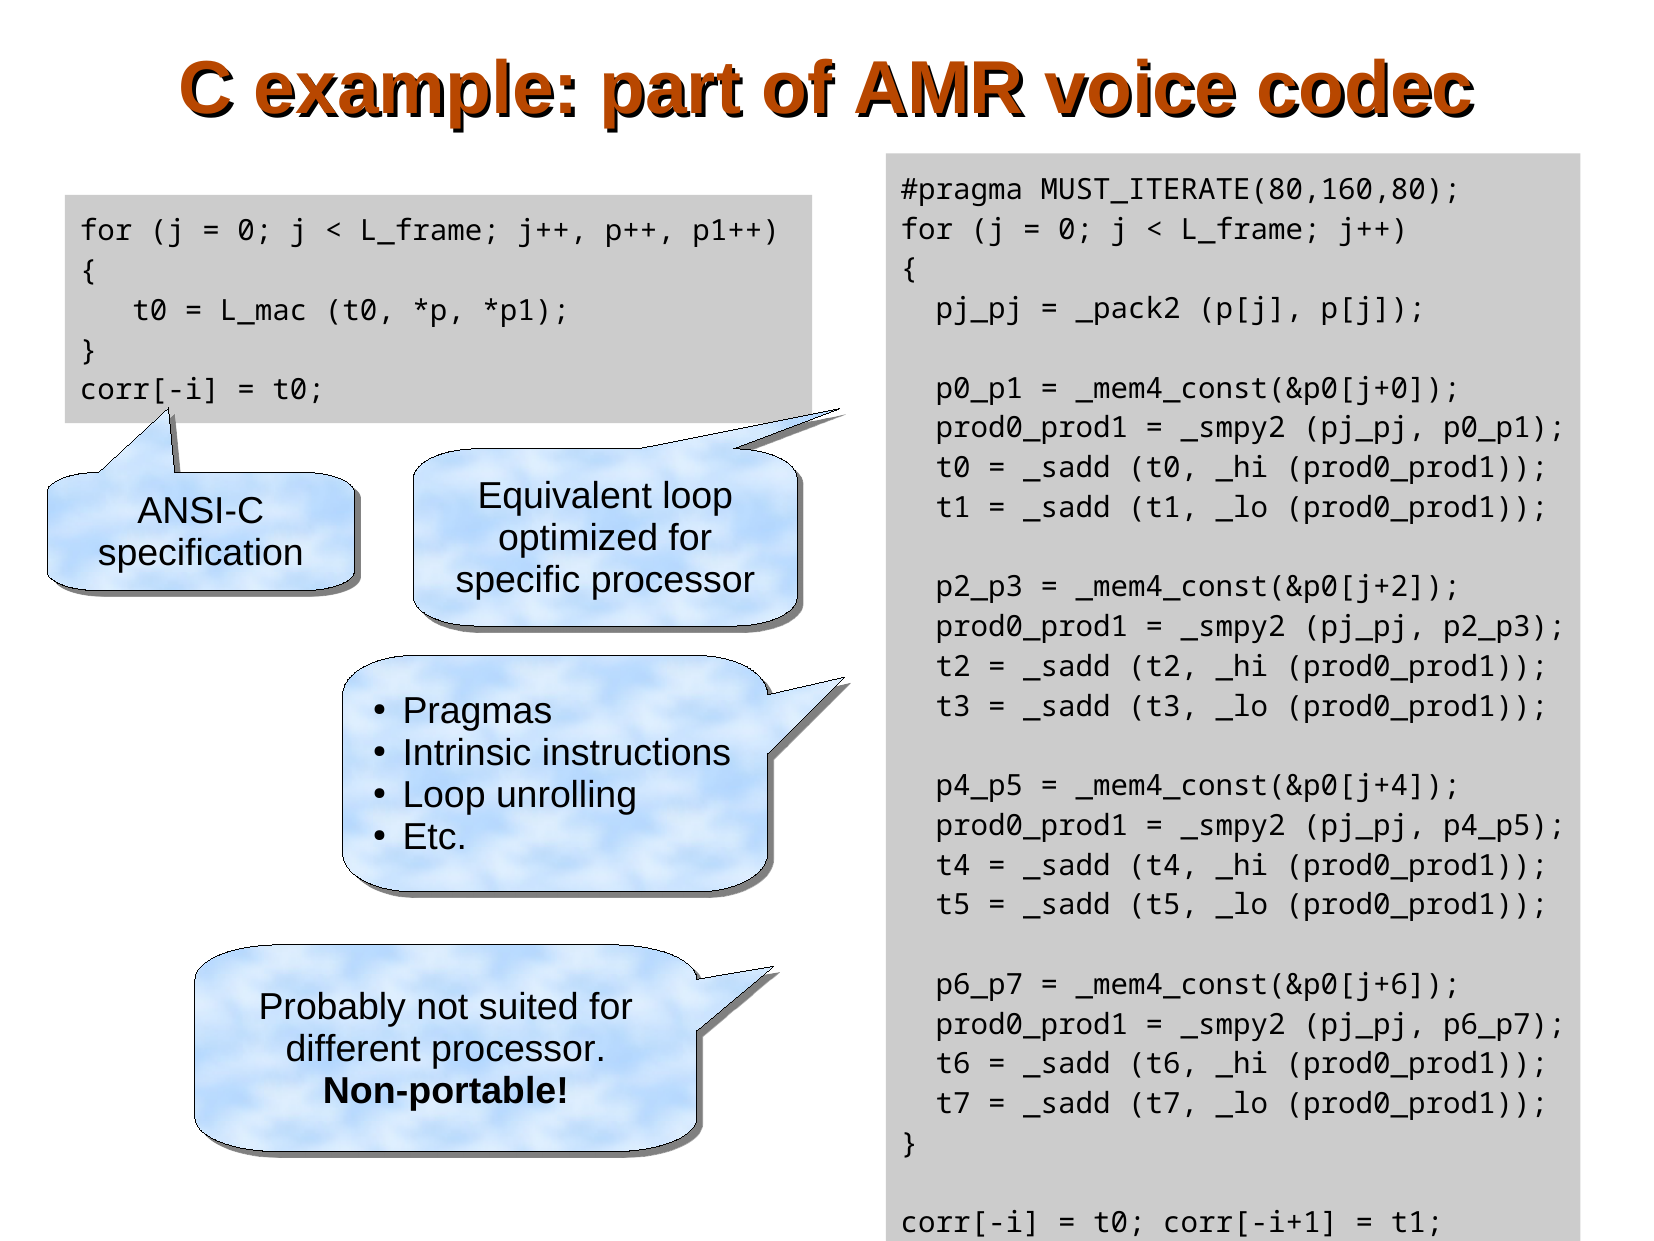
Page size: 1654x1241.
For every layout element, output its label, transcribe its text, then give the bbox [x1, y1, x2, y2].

text_box Pragmas Intrinsic instructions Loop unrolling Etc. [342, 655, 845, 892]
text_box Probably not suited for different processor. Non-portable! [194, 944, 774, 1152]
text_box Equivalent loop optimized for specific processor [413, 408, 840, 627]
text_box for (j = 0; j < L_frame; j++, p++, p1++) { t0 = L_mac (t0, *p, *p1); } corr[-i] = t0; [64, 194, 813, 424]
text_box ANSI-C specification [47, 407, 355, 591]
text_box #pragma MUST_ITERATE(80,160,80); for (j = 0; j < L_frame; j++) { pj_pj = _pack2 (p[j], p[j]); p0_p1 = _mem4_const(&p0[j+0]); prod0_prod1 = _smpy2 (pj_pj, p0_p1); t0 = _sadd (t0, _hi (prod0_prod1)); t1 = _sadd (t1, _lo (prod0_prod1)); p2_p3 = _mem4_const(&p0[j+2]); prod0_prod1 = _smpy2 (pj_pj, p2_p3); t2 = _sadd (t2, _hi (prod0_prod1)); t3 = _sadd (t3, _lo (prod0_prod1)); p4_p5 = _mem4_const(&p0[j+4]); prod0_prod1 = _smpy2 (pj_pj, p4_p5); t4 = _sadd (t4, _hi (prod0_prod1)); t5 = _sadd (t5, _lo (prod0_prod1)); p6_p7 = _mem4_const(&p0[j+6]); prod0_prod1 = _smpy2 (pj_pj, p6_p7); t6 = _sadd (t6, _hi (prod0_prod1)); t7 = _sadd (t7, _lo (prod0_prod1)); } corr[-i] = t0; corr[-i+1] = t1; corr[-i+2] = t2; corr[-i+3] = t3; corr[-i+4] = t4; corr[-i+5] = t5; corr[-i+6] = t6; corr[-i+7] = t7; [885, 153, 1581, 1241]
title C example: part of AMR voice codec [82, 0, 1571, 185]
